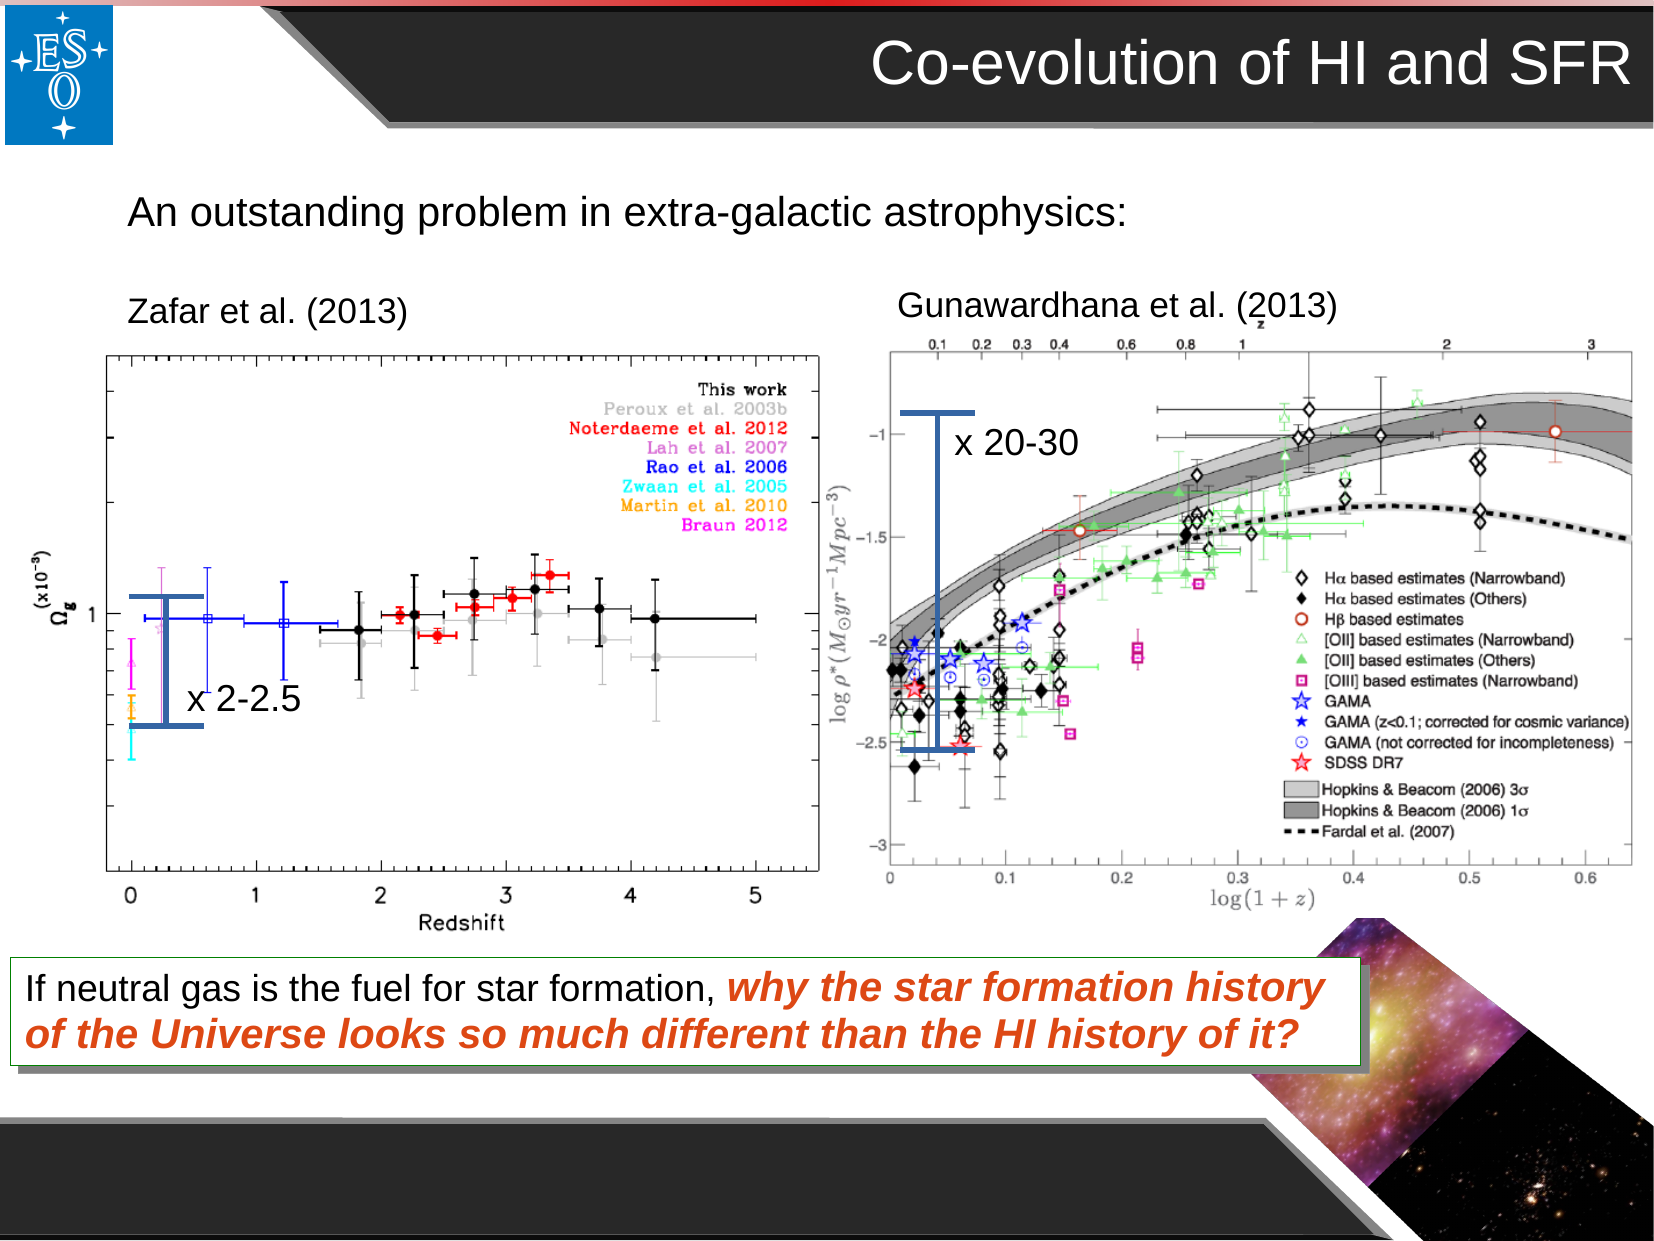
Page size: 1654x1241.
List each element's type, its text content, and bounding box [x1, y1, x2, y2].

text_box An outstanding problem in extra-galactic astrophysics: [112, 181, 1613, 243]
text_box x 20-30 [939, 414, 1165, 472]
title Co-evolution of HI and SFR [397, 19, 1635, 106]
text_box Gunawardhana et al. (2013) [882, 278, 1520, 333]
picture [27, 315, 1654, 1241]
picture [5, 5, 113, 145]
text_box Zafar et al. (2013) [112, 284, 638, 340]
text_box If neutral gas is the fuel for star formation, why the star formation history of the Universe looks so much different than the HI history of it? [10, 957, 1361, 1066]
text_box x 2-2.5 [172, 670, 323, 728]
